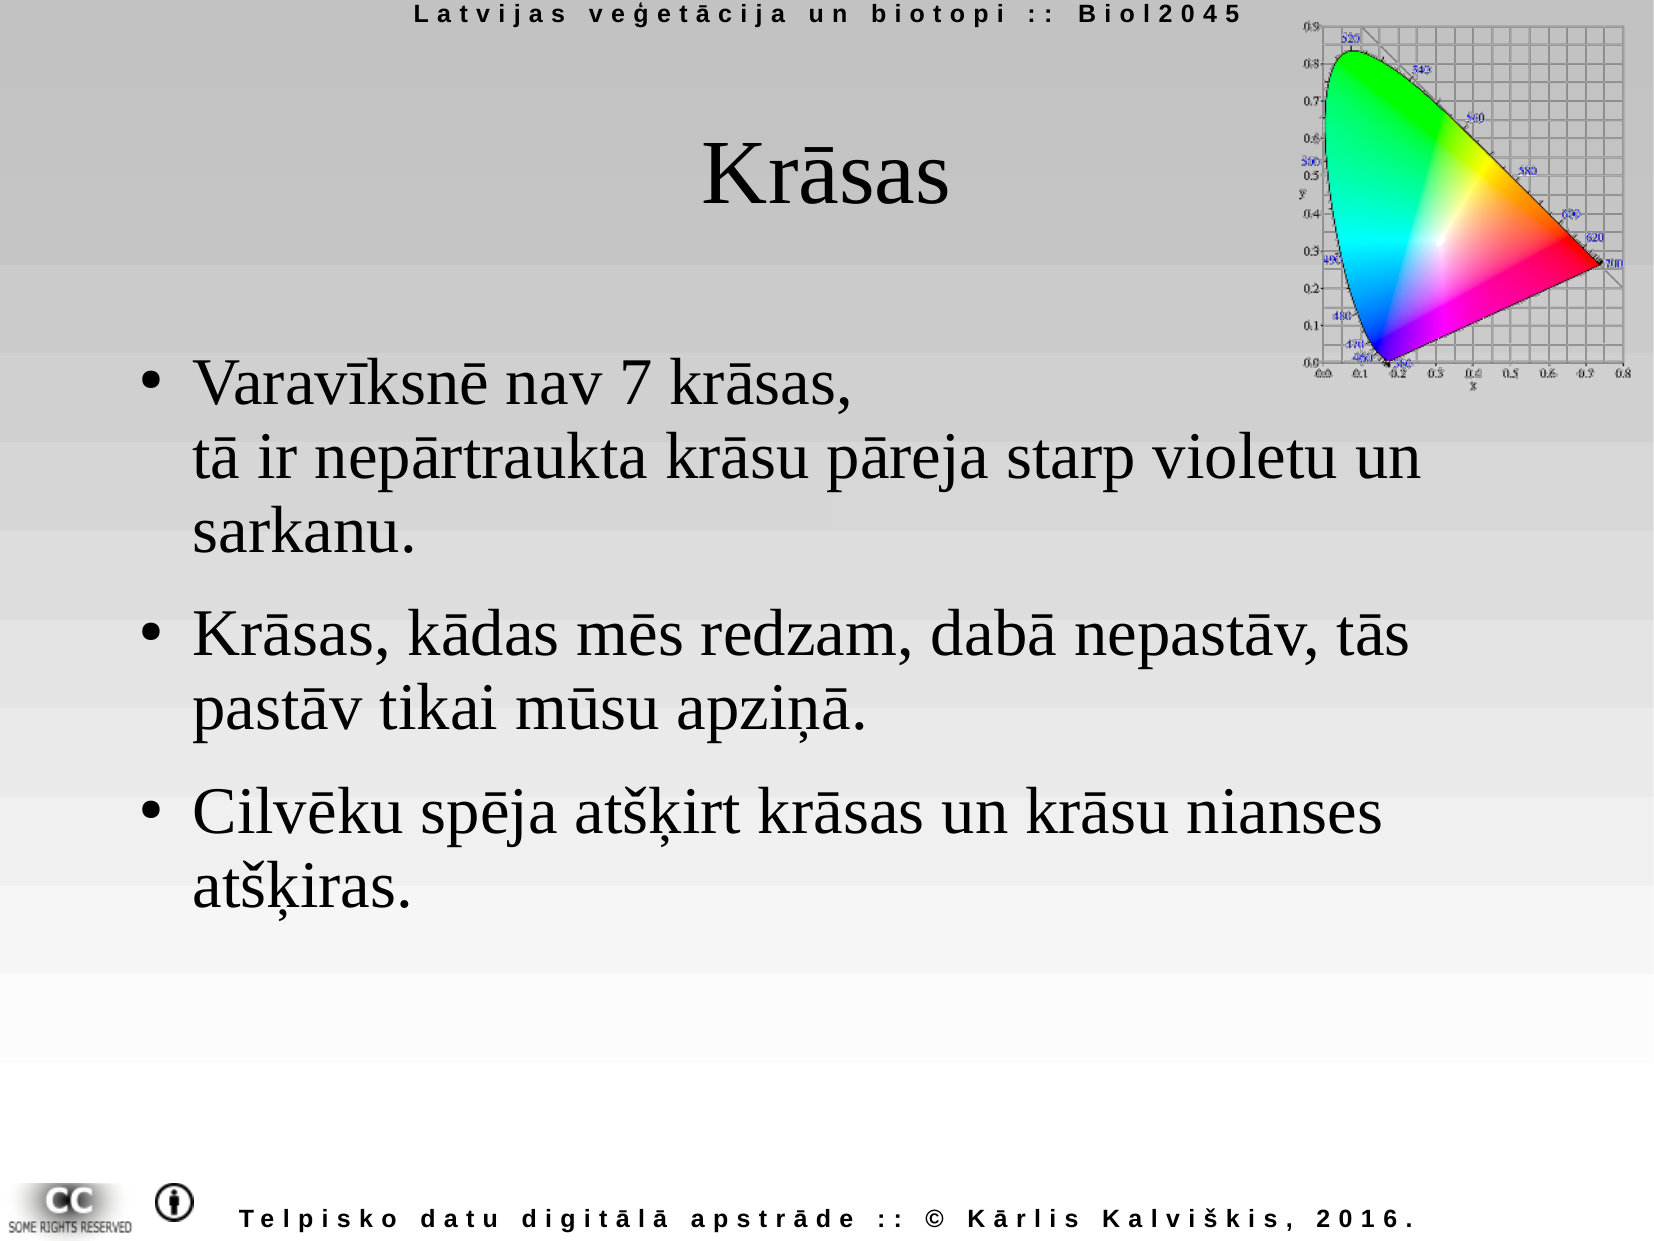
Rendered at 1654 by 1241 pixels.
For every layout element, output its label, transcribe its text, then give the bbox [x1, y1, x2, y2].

title Krāsas [29, 49, 1289, 296]
list Varavīksnē nav 7 krāsas, tā ir nepārtraukta krāsu pāreja starp violetu un sarkanu. Krāsas, kādas mēs redzam, dabā nepastāv, tās pastāv tikai mūsu apziņā. Cilvēku spēja atšķirt krāsas un krāsu nianses atšķiras. [121, 344, 1534, 1127]
picture [0, 0, 1654, 1241]
